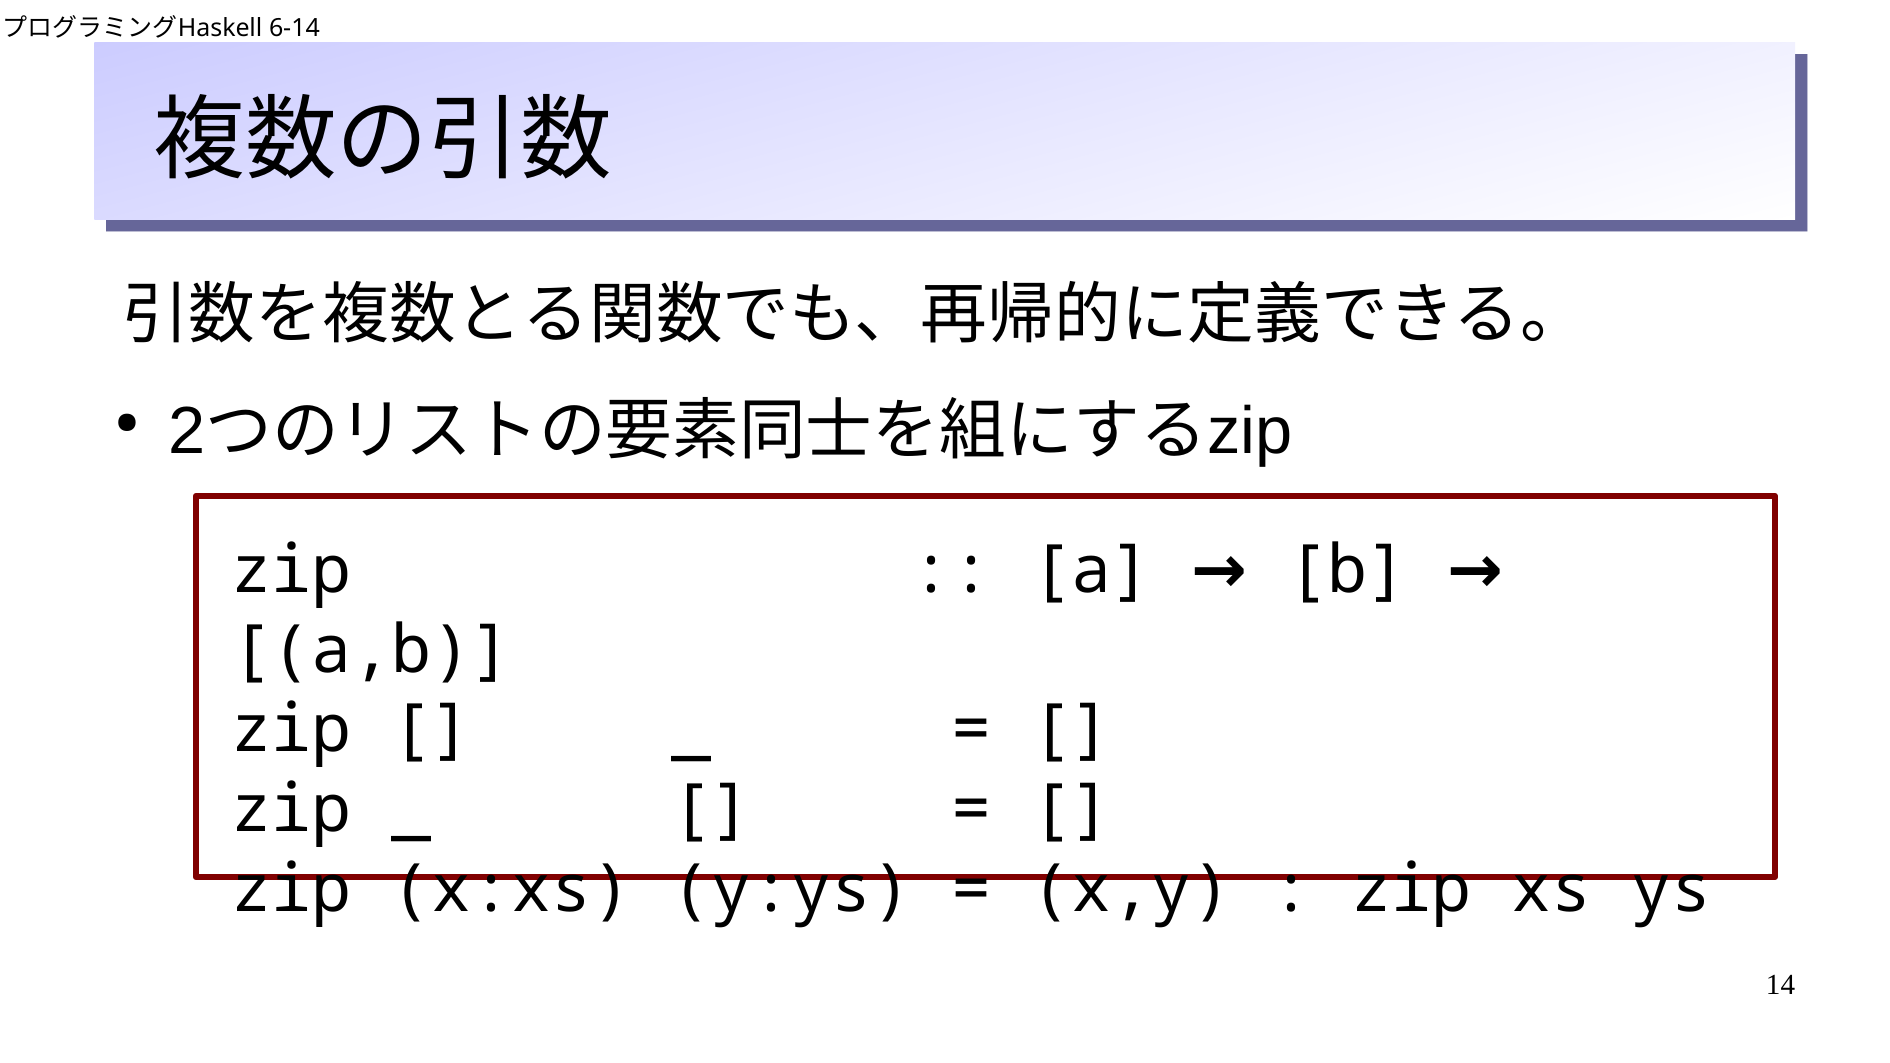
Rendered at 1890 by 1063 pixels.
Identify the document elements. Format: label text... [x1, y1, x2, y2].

list 2つのリストの要素同士を組にするzip [94, 372, 1796, 454]
text_box 引数を複数とる関数でも、再帰的に定義できる。 [107, 252, 1763, 372]
text_box zip :: [a] → [b] → [(a,b)] zip [] _ = [] zip _ [] = [] zip (x:xs) (y:ys) = (x,y) : zip xs ys [195, 495, 1776, 878]
title 複数の引数 [94, 42, 1796, 220]
